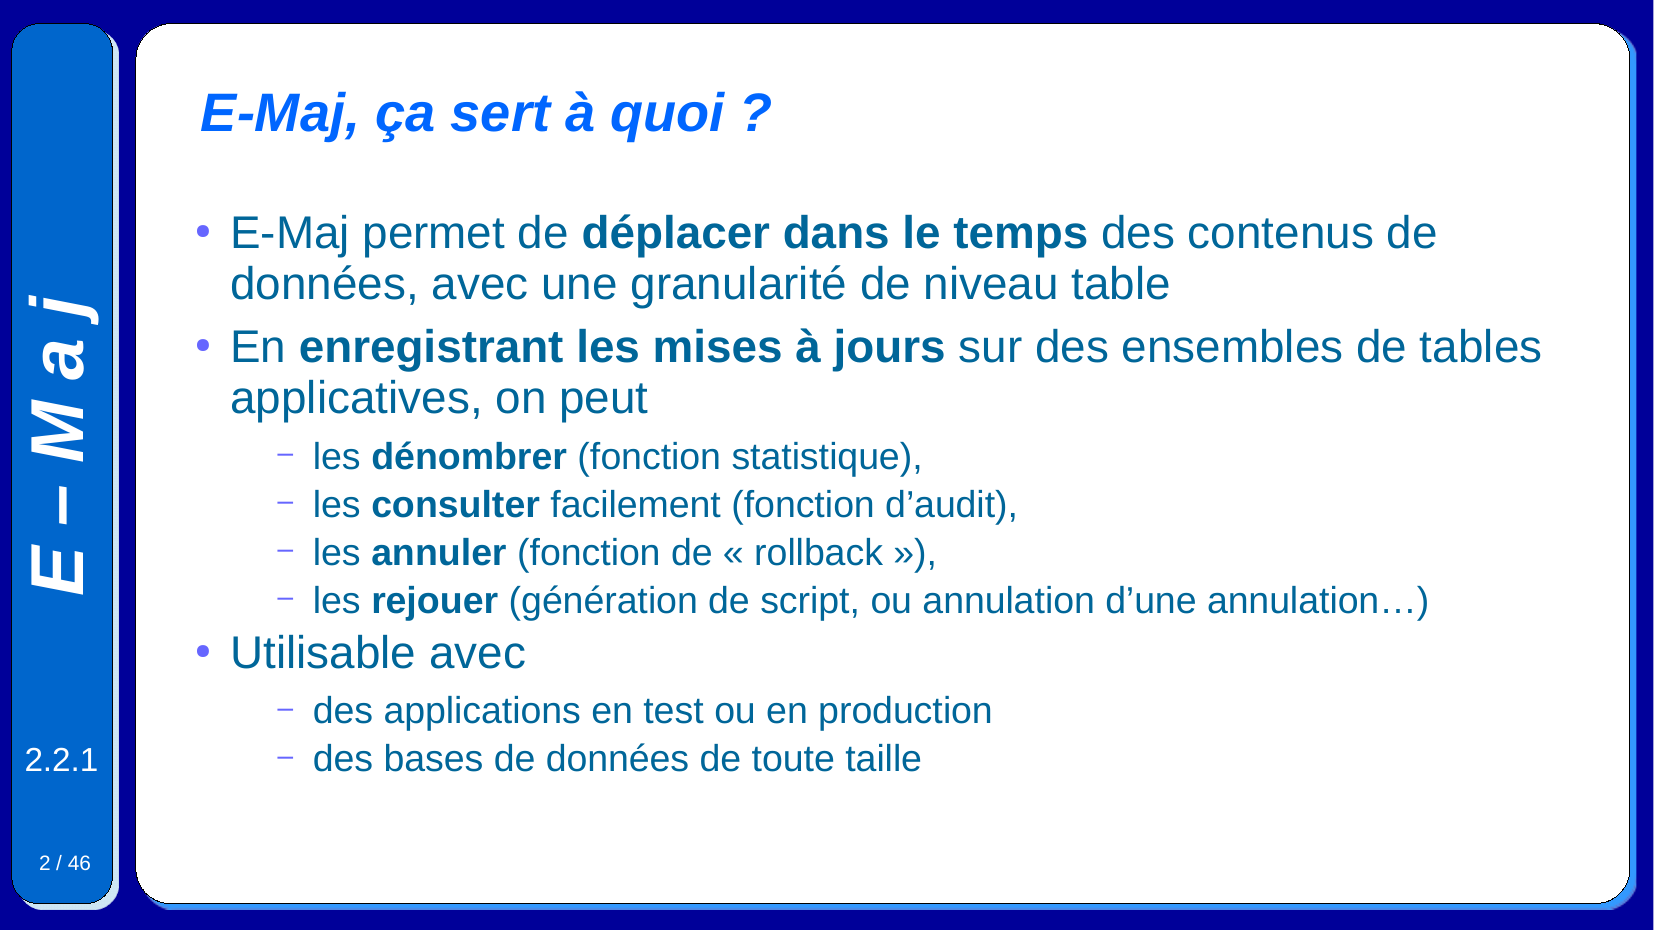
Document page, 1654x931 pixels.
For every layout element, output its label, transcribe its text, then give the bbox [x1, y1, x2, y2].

list E-Maj permet de déplacer dans le temps des contenus de données, avec une granularité de niveau table En enregistrant les mises à jours sur des ensembles de tables applicatives, on peut les dénombrer (fonction statistique), les consulter facilement (fonction d’audit), les annuler (fonction de « rollback »), les rejouer (génération de script, ou annulation d’une annulation…) Utilisable avec des applications en test ou en production des bases de données de toute taille [177, 206, 1587, 886]
title E-Maj, ça sert à quoi ? [200, 34, 1575, 191]
